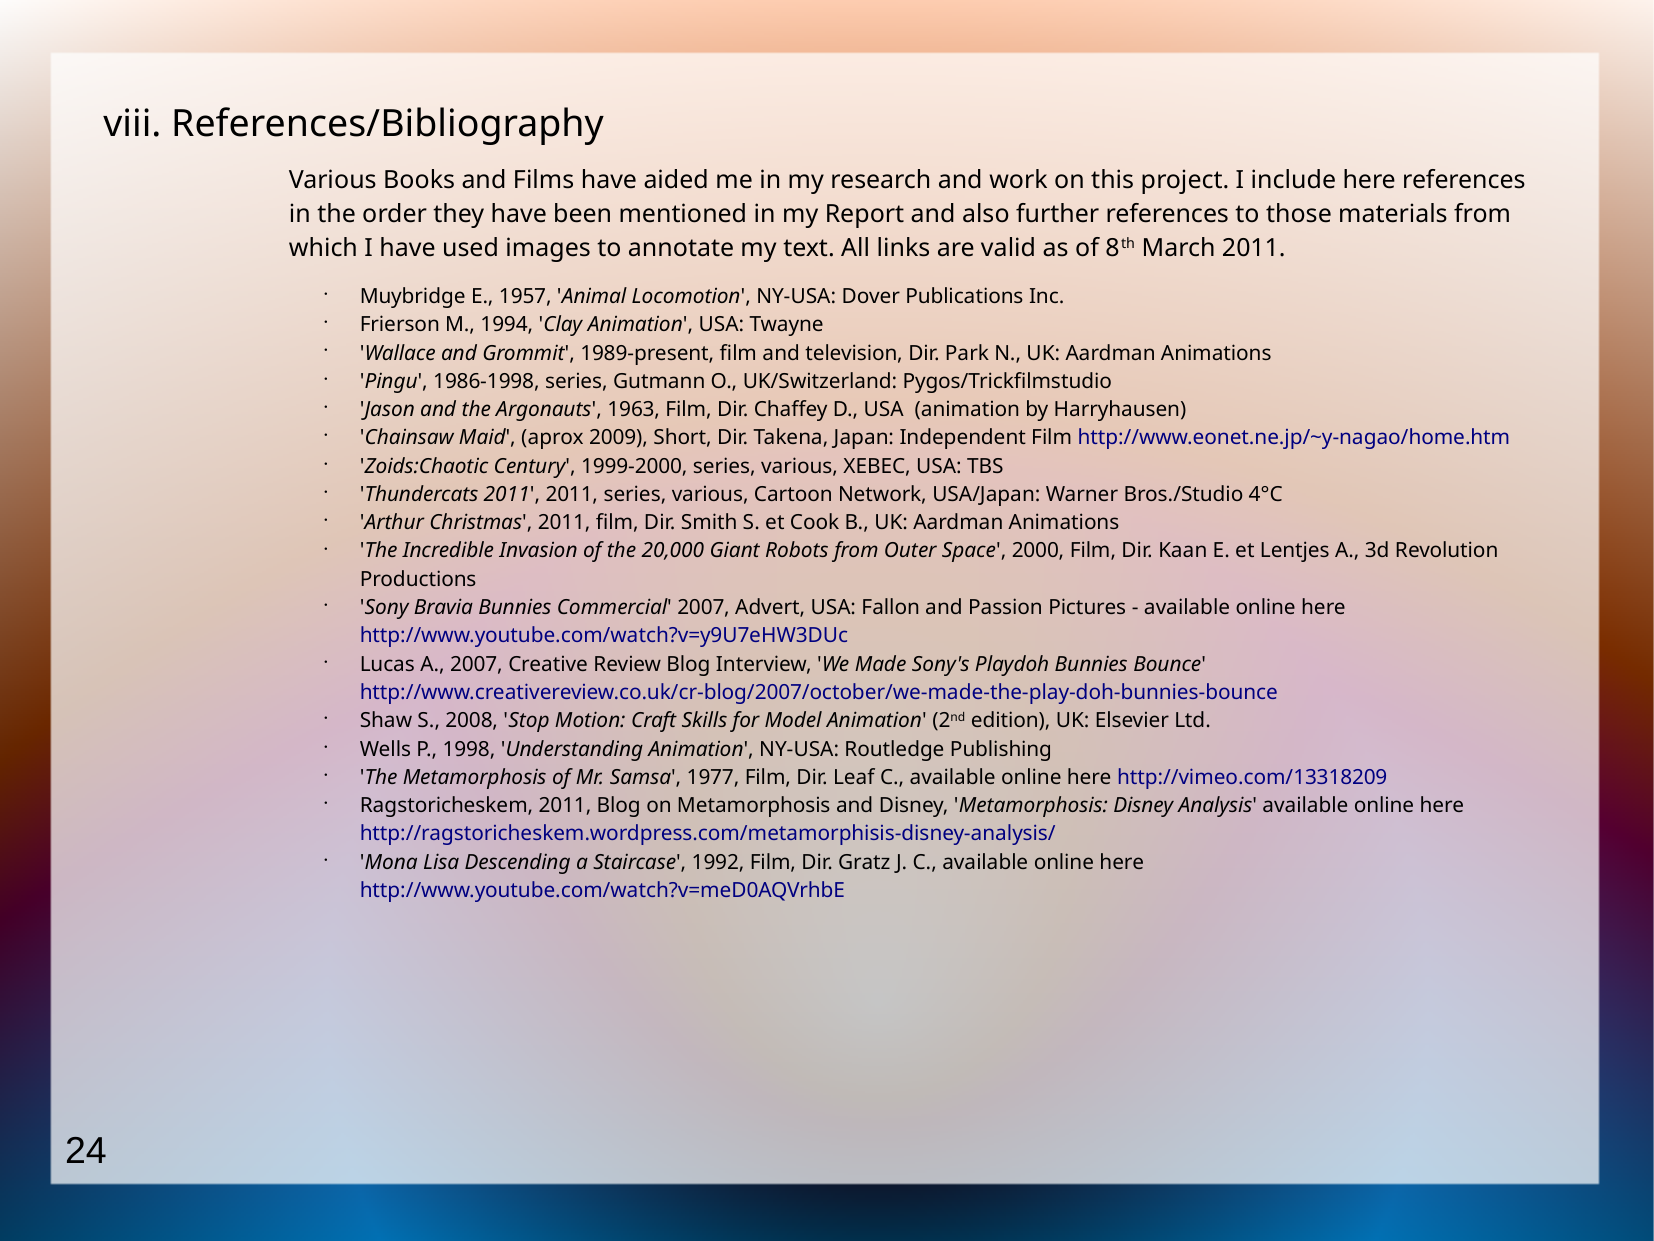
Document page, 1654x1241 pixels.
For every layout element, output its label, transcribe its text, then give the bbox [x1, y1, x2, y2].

text_box viii. References/Bibliography [88, 88, 707, 164]
picture [0, 0, 1654, 1241]
text_box Various Books and Films have aided me in my research and work on this project. I include here references in the order they have been mentioned in my Report and also further references to those materials from which I have used images to annotate my text. All links are valid as of 8th March 2011. Muybridge E., 1957, 'Animal Locomotion', NY-USA: Dover Publications Inc. Frierson M., 1994, 'Clay Animation', USA: Twayne 'Wallace and Grommit', 1989-present, film and television, Dir. Park N., UK: Aardman Animations 'Pingu', 1986-1998, series, Gutmann O., UK/Switzerland: Pygos/Trickfilmstudio 'Jason and the Argonauts', 1963, Film, Dir. Chaffey D., USA (animation by Harryhausen) 'Chainsaw Maid', (aprox 2009), Short, Dir. Takena, Japan: Independent Film http://www.eonet.ne.jp/~y-nagao/home.htm 'Zoids:Chaotic Century', 1999-2000, series, various, XEBEC, USA: TBS 'Thundercats 2011', 2011, series, various, Cartoon Network, USA/Japan: Warner Bros./Studio 4°C 'Arthur Christmas', 2011, film, Dir. Smith S. et Cook B., UK: Aardman Animations 'The Incredible Invasion of the 20,000 Giant Robots from Outer Space', 2000, Film, Dir. Kaan E. et Lentjes A., 3d Revolution Productions 'Sony Bravia Bunnies Commercial' 2007, Advert, USA: Fallon and Passion Pictures - available online here http://www.youtube.com/watch?v=y9U7eHW3DUc Lucas A., 2007, Creative Review Blog Interview, 'We Made Sony's Playdoh Bunnies Bounce' http://www.creativereview.co.uk/cr-blog/2007/october/we-made-the-play-doh-bunnies-bounce Shaw S., 2008, 'Stop Motion: Craft Skills for Model Animation' (2nd edition), UK: Elsevier Ltd. Wells P., 1998, 'Understanding Animation', NY-USA: Routledge Publishing 'The Metamorphosis of Mr. Samsa', 1977, Film, Dir. Leaf C., available online here http://vimeo.com/13318209 Ragstoricheskem, 2011, Blog on Metamorphosis and Disney, 'Metamorphosis: Disney Analysis' available online here http://ragstoricheskem.wordpress.com/metamorphisis-disney-analysis/ 'Mona Lisa Descending a Staircase', 1992, Film, Dir. Gratz J. C., available online here http://www.youtube.com/watch?v=meD0AQVrhbE [274, 154, 1565, 1155]
text_box <number> [50, 1122, 709, 1193]
